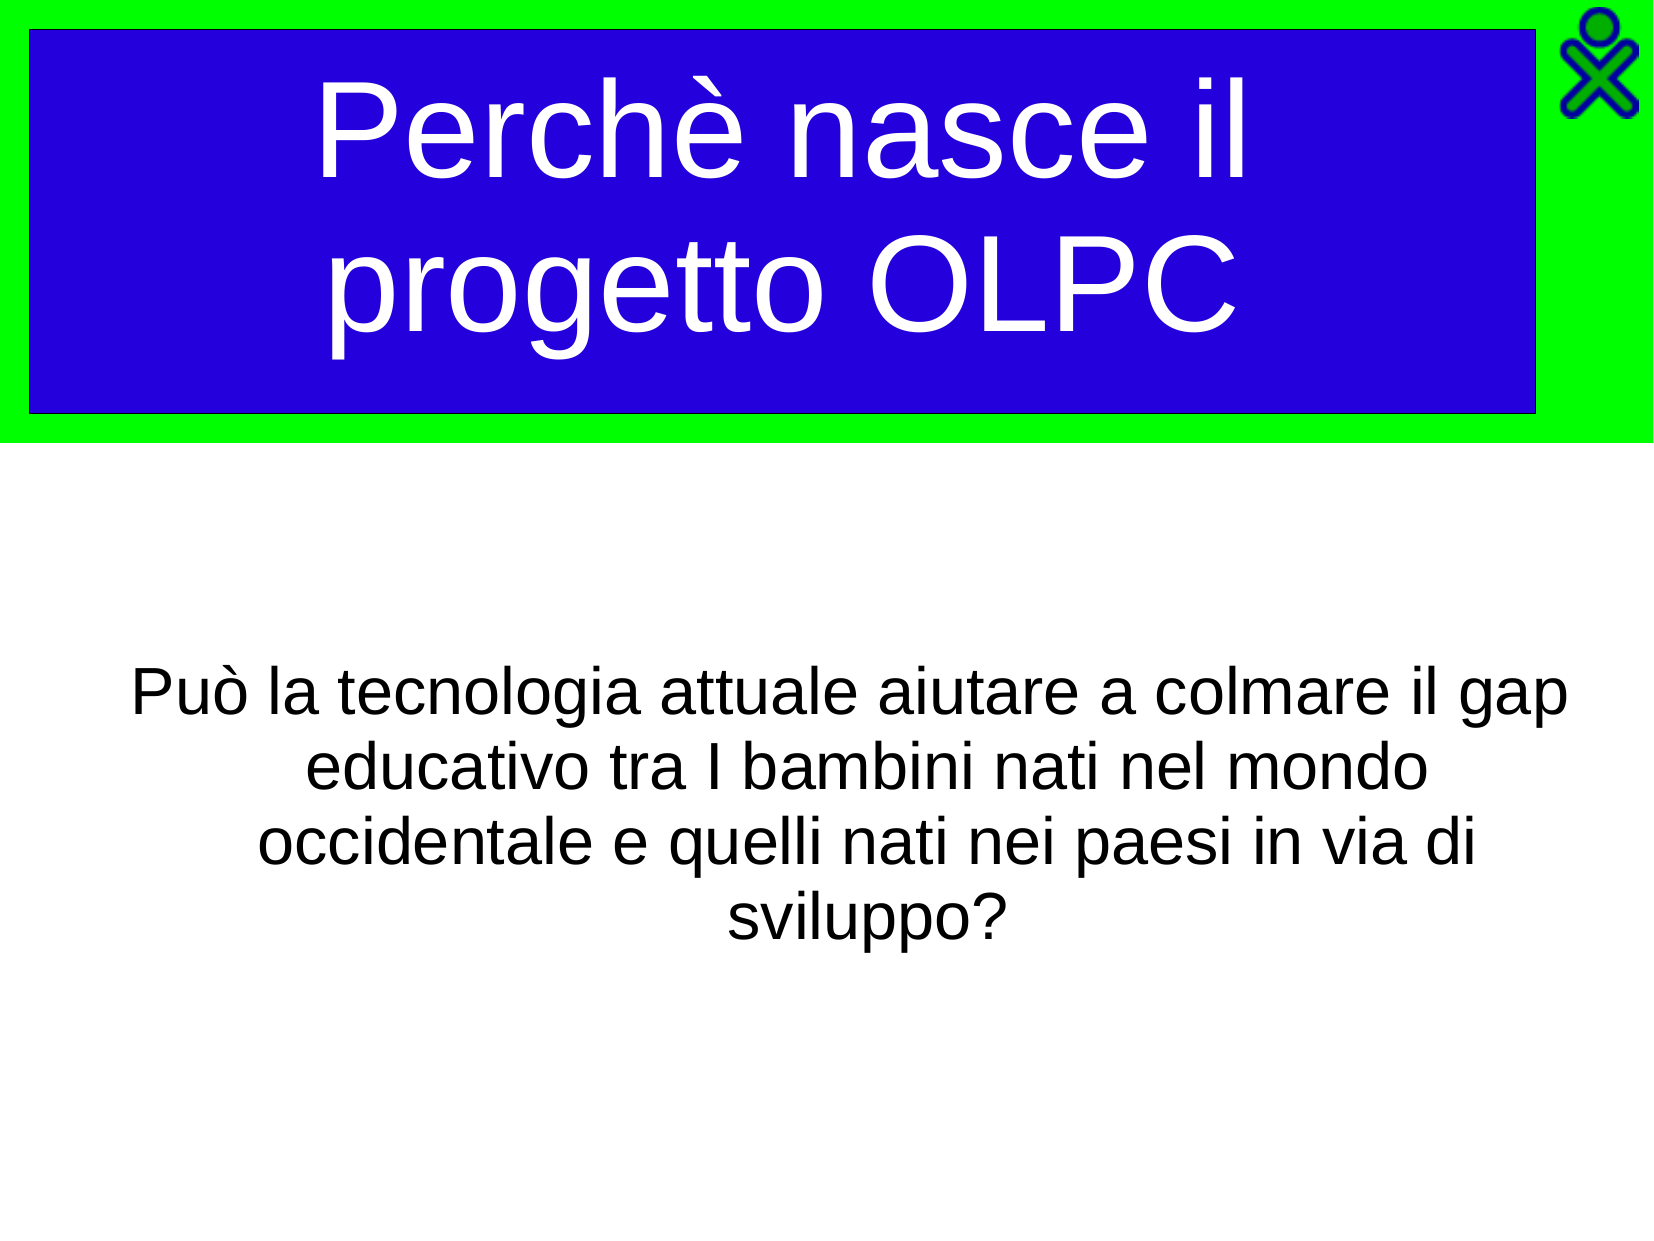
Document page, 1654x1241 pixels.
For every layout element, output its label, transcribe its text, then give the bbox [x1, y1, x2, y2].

title Perchè nasce il progetto OLPC [59, 0, 1506, 414]
picture [1559, 7, 1639, 119]
subtitle Può la tecnologia attuale aiutare a colmare il gap educativo tra I bambini nati nel mondo occidentale e quelli nati nei paesi in via di sviluppo? [88, 485, 1577, 1123]
